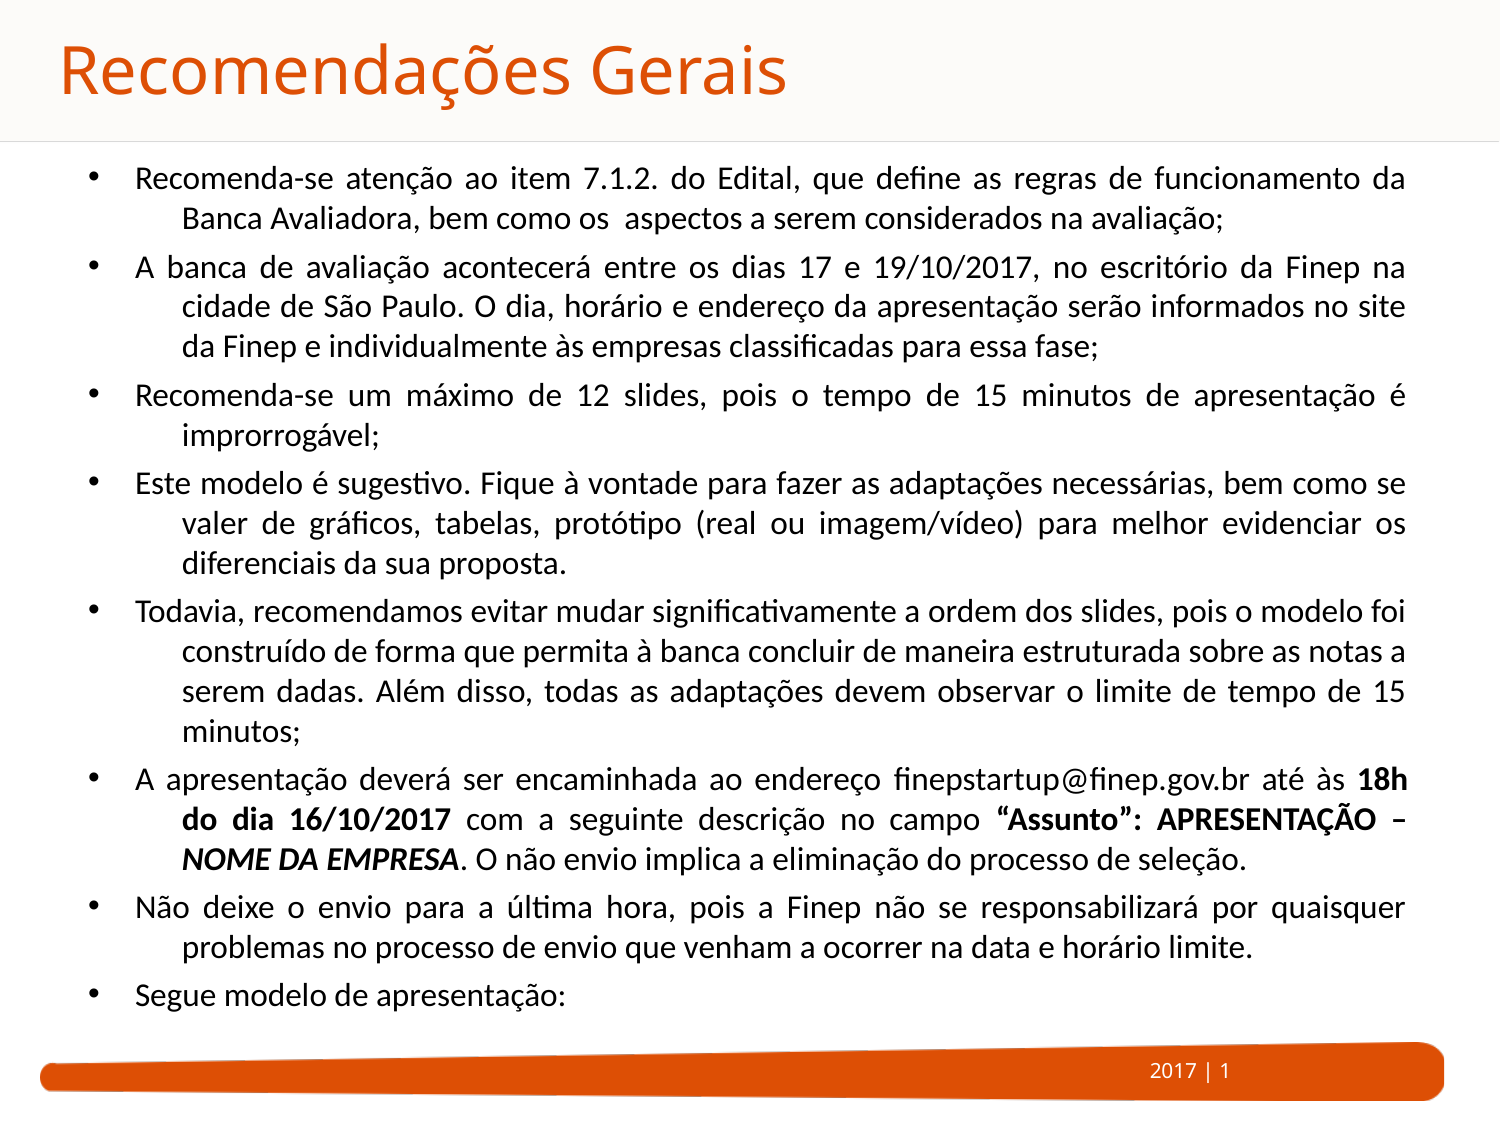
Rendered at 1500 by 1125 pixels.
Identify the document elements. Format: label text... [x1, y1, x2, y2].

text_box Recomendações Gerais [58, 2, 1440, 148]
text_box Recomenda-se atenção ao item 7.1.2. do Edital, que define as regras de funcionamento da Banca Avaliadora, bem como os aspectos a serem considerados na avaliação; A banca de avaliação acontecerá entre os dias 17 e 19/10/2017, no escritório da Finep na cidade de São Paulo. O dia, horário e endereço da apresentação serão informados no site da Finep e individualmente às empresas classificadas para essa fase; Recomenda-se um máximo de 12 slides, pois o tempo de 15 minutos de apresentação é improrrogável; Este modelo é sugestivo. Fique à vontade para fazer as adaptações necessárias, bem como se valer de gráficos, tabelas, protótipo (real ou imagem/vídeo) para melhor evidenciar os diferenciais da sua proposta. Todavia, recomendamos evitar mudar significativamente a ordem dos slides, pois o modelo foi construído de forma que permita à banca concluir de maneira estruturada sobre as notas a serem dadas. Além disso, todas as adaptações devem observar o limite de tempo de 15 minutos; A apresentação deverá ser encaminhada ao endereço finepstartup@finep.gov.br até às 18h do dia 16/10/2017 com a seguinte descrição no campo “Assunto”: APRESENTAÇÃO – NOME DA EMPRESA. O não envio implica a eliminação do processo de seleção. Não deixe o envio para a última hora, pois a Finep não se responsabilizará por quaisquer problemas no processo de envio que venham a ocorrer na data e horário limite. Segue modelo de apresentação: [73, 149, 1424, 1024]
